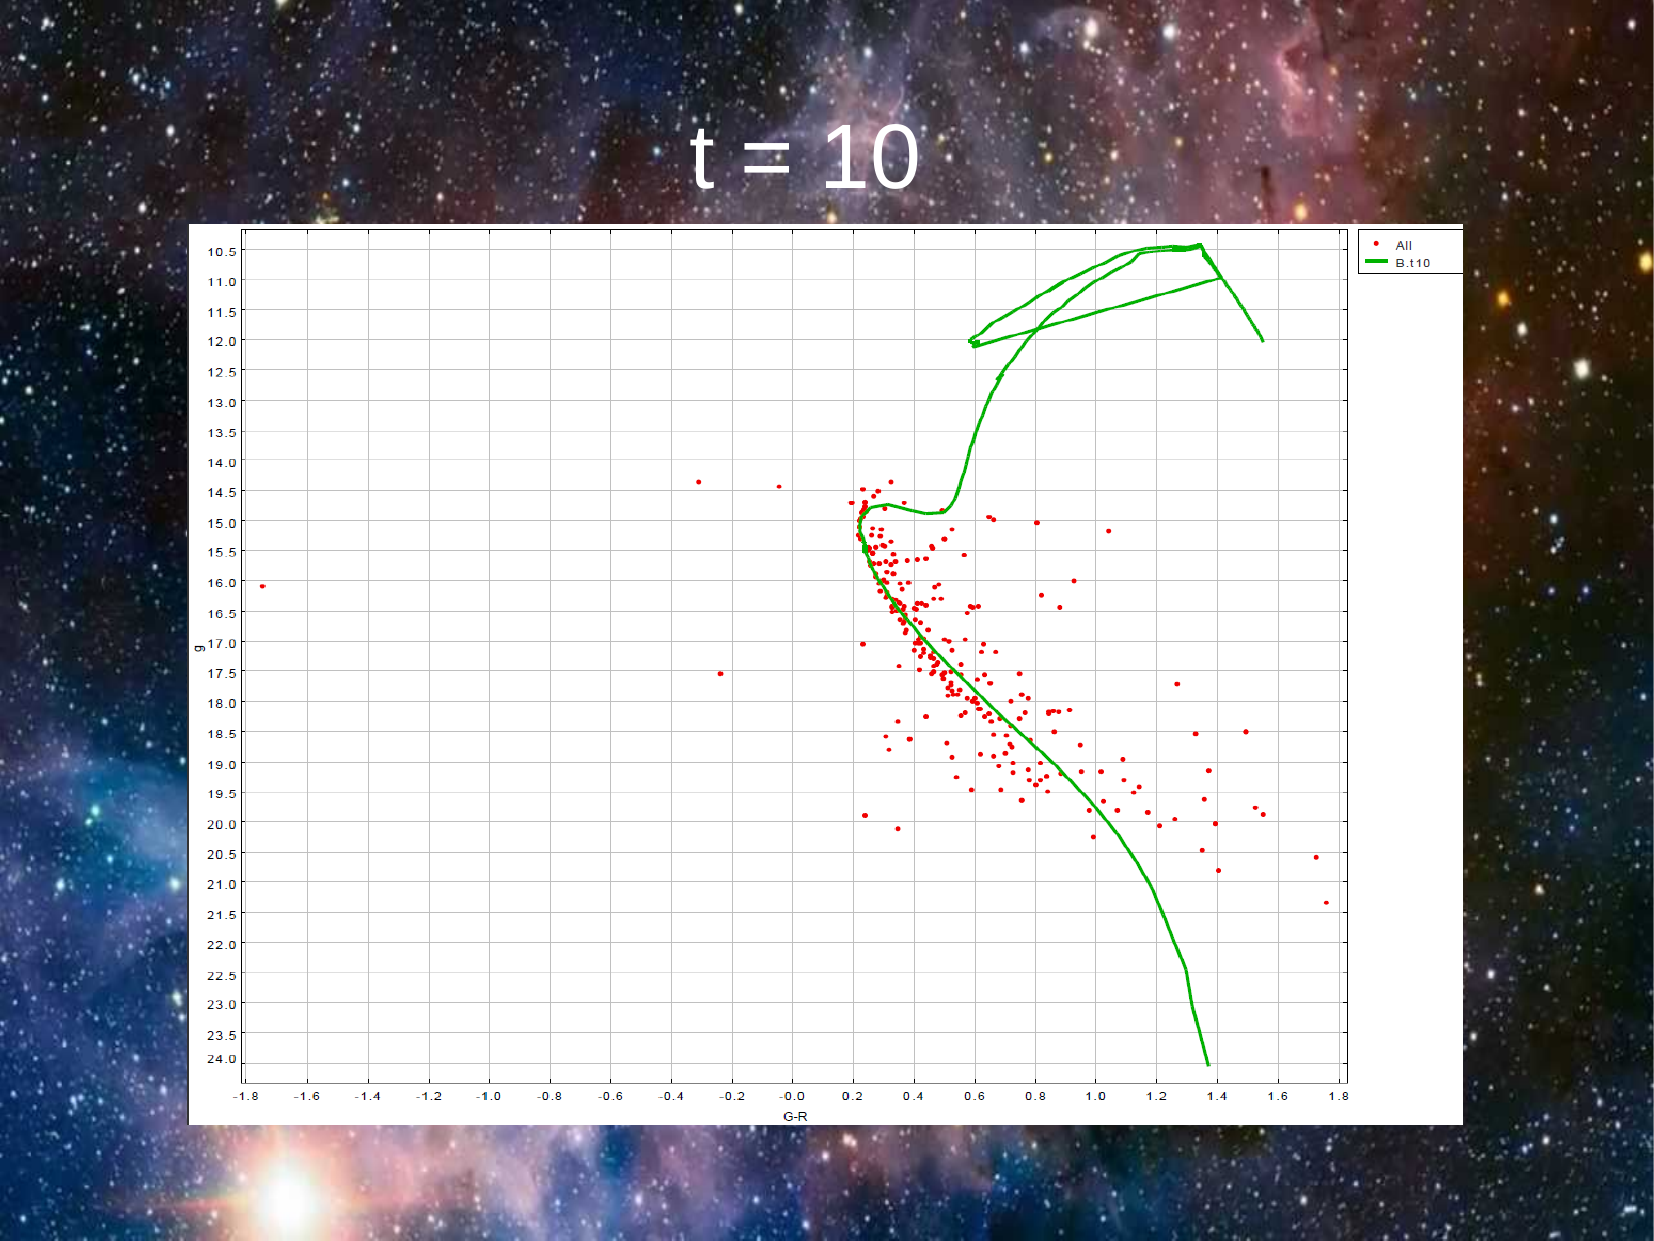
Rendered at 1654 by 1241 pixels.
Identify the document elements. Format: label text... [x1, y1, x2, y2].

text_box t = 10 [675, 98, 1013, 216]
picture [0, 0, 1654, 1241]
